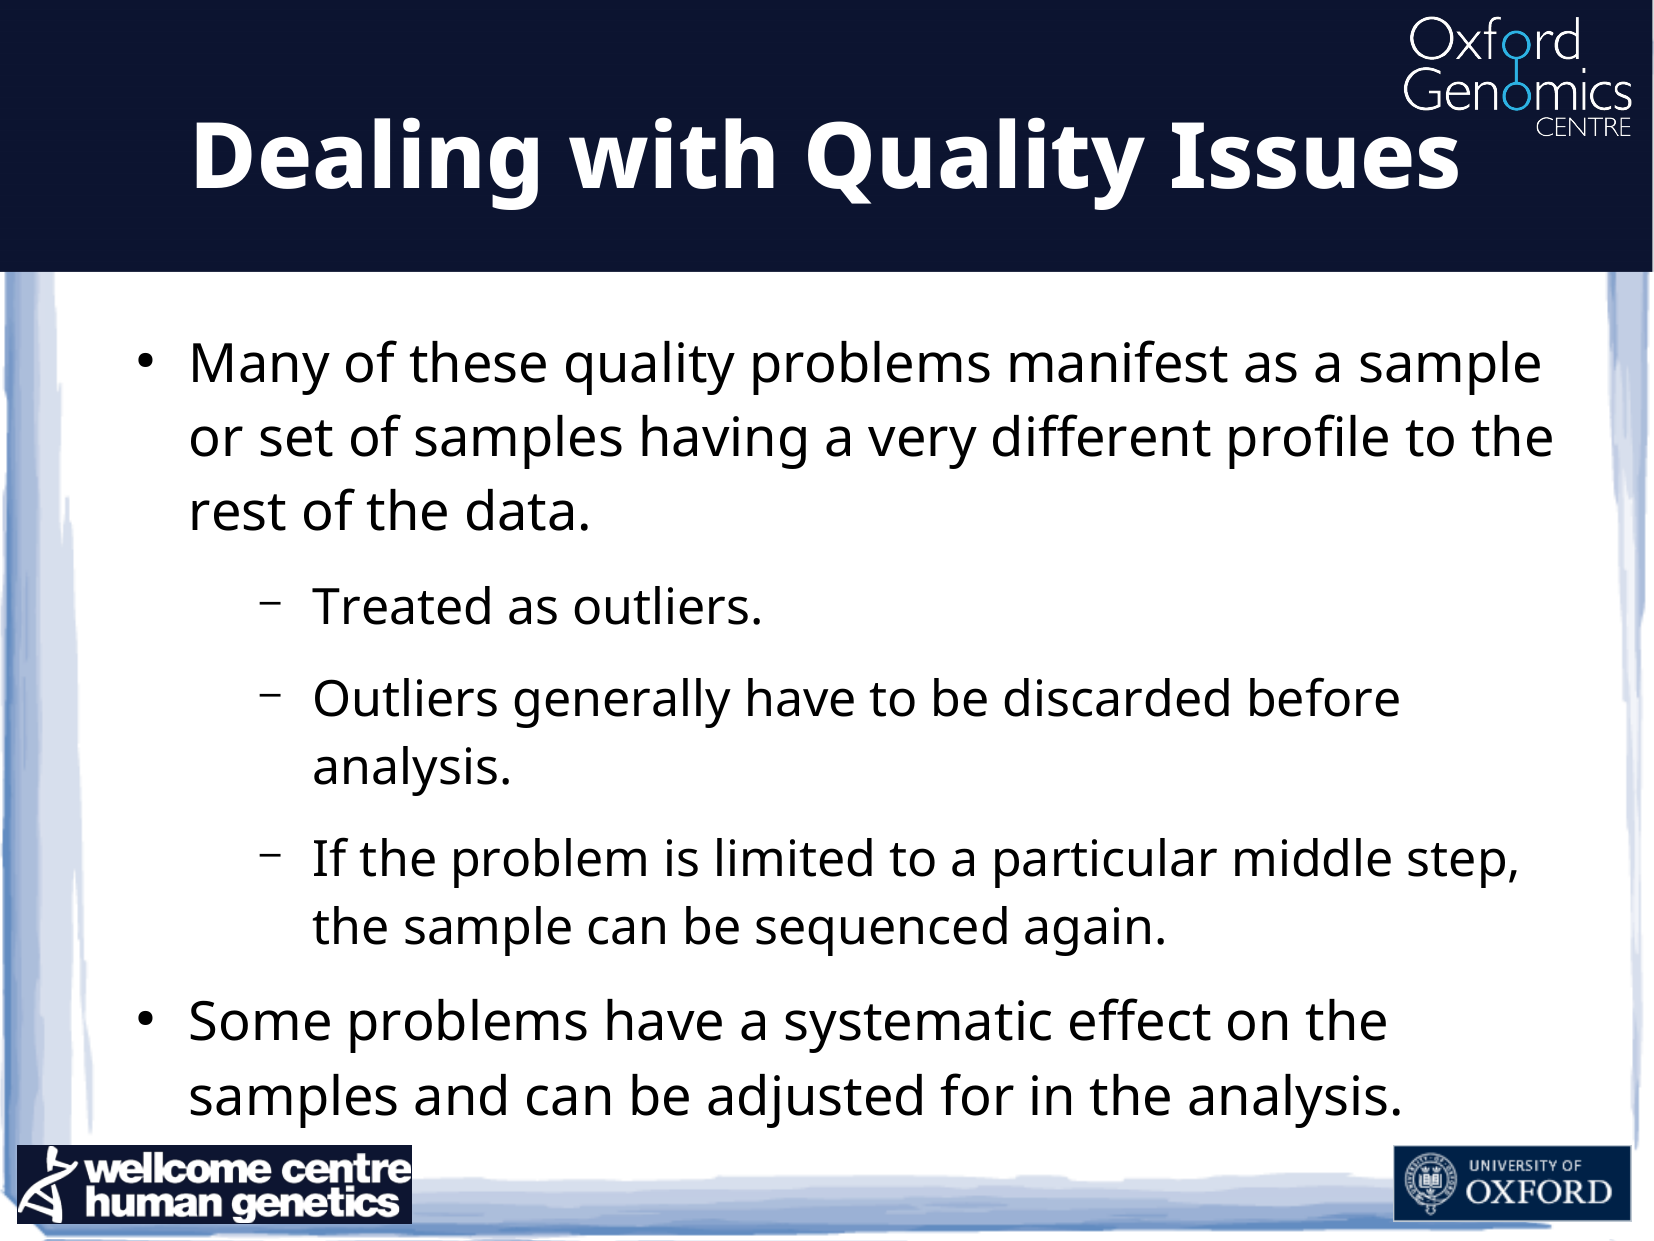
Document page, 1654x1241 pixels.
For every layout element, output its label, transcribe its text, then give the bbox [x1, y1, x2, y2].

list Many of these quality problems manifest as a sample or set of samples having a very different profile to the rest of the data. Treated as outliers. Outliers generally have to be discarded before analysis. If the problem is limited to a particular middle step, the sample can be sequenced again. Some problems have a systematic effect on the samples and can be adjusted for in the analysis. [118, 324, 1571, 1045]
picture [0, 0, 1654, 1241]
title Dealing with Quality Issues [82, 49, 1571, 257]
